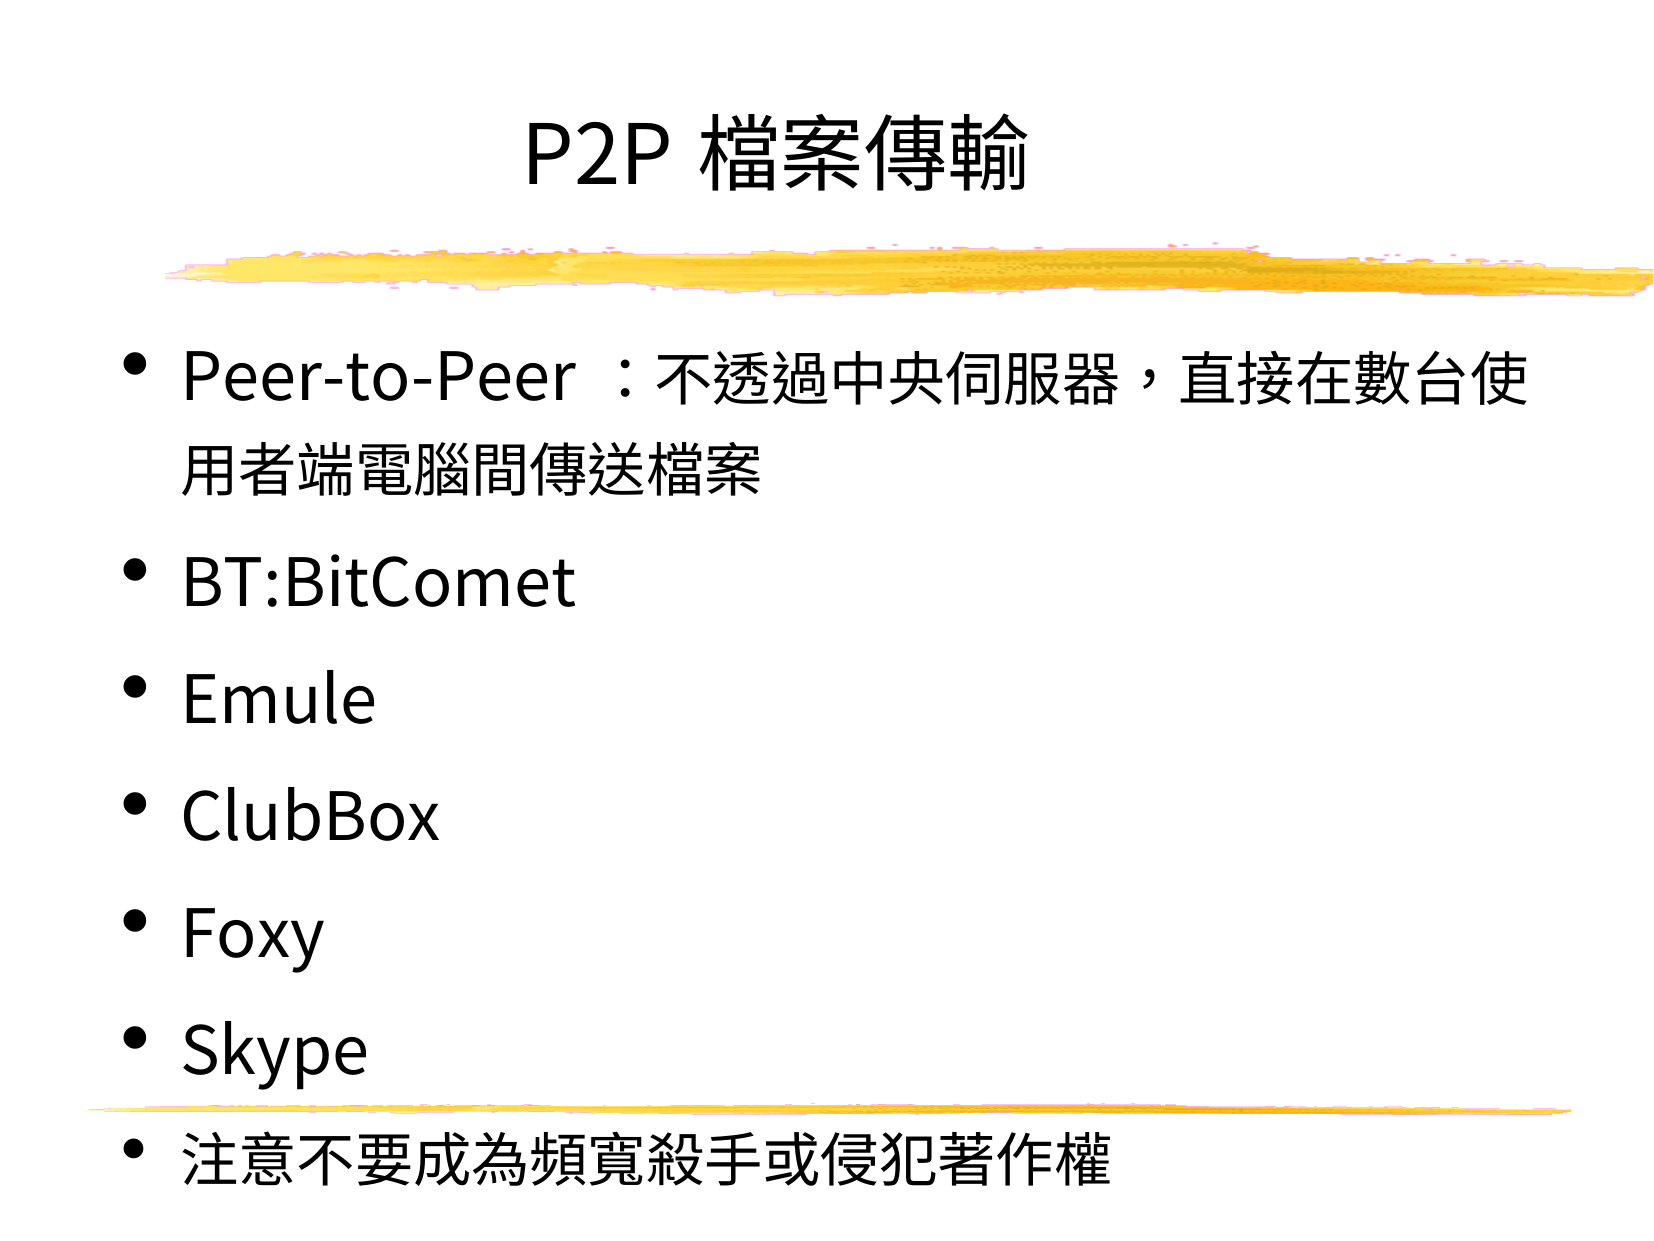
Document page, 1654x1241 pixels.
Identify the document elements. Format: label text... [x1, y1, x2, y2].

picture [82, 1102, 1571, 1117]
title P2P檔案傳輸 [73, 41, 1479, 249]
picture [165, 237, 1654, 308]
list Peer-to-Peer：不透過中央伺服器，直接在數台使用者端電腦間傳送檔案 BT:BitComet Emule ClubBox Foxy Skype 注意不要成為頻寬殺手或侵犯著作權 [124, 316, 1530, 1062]
